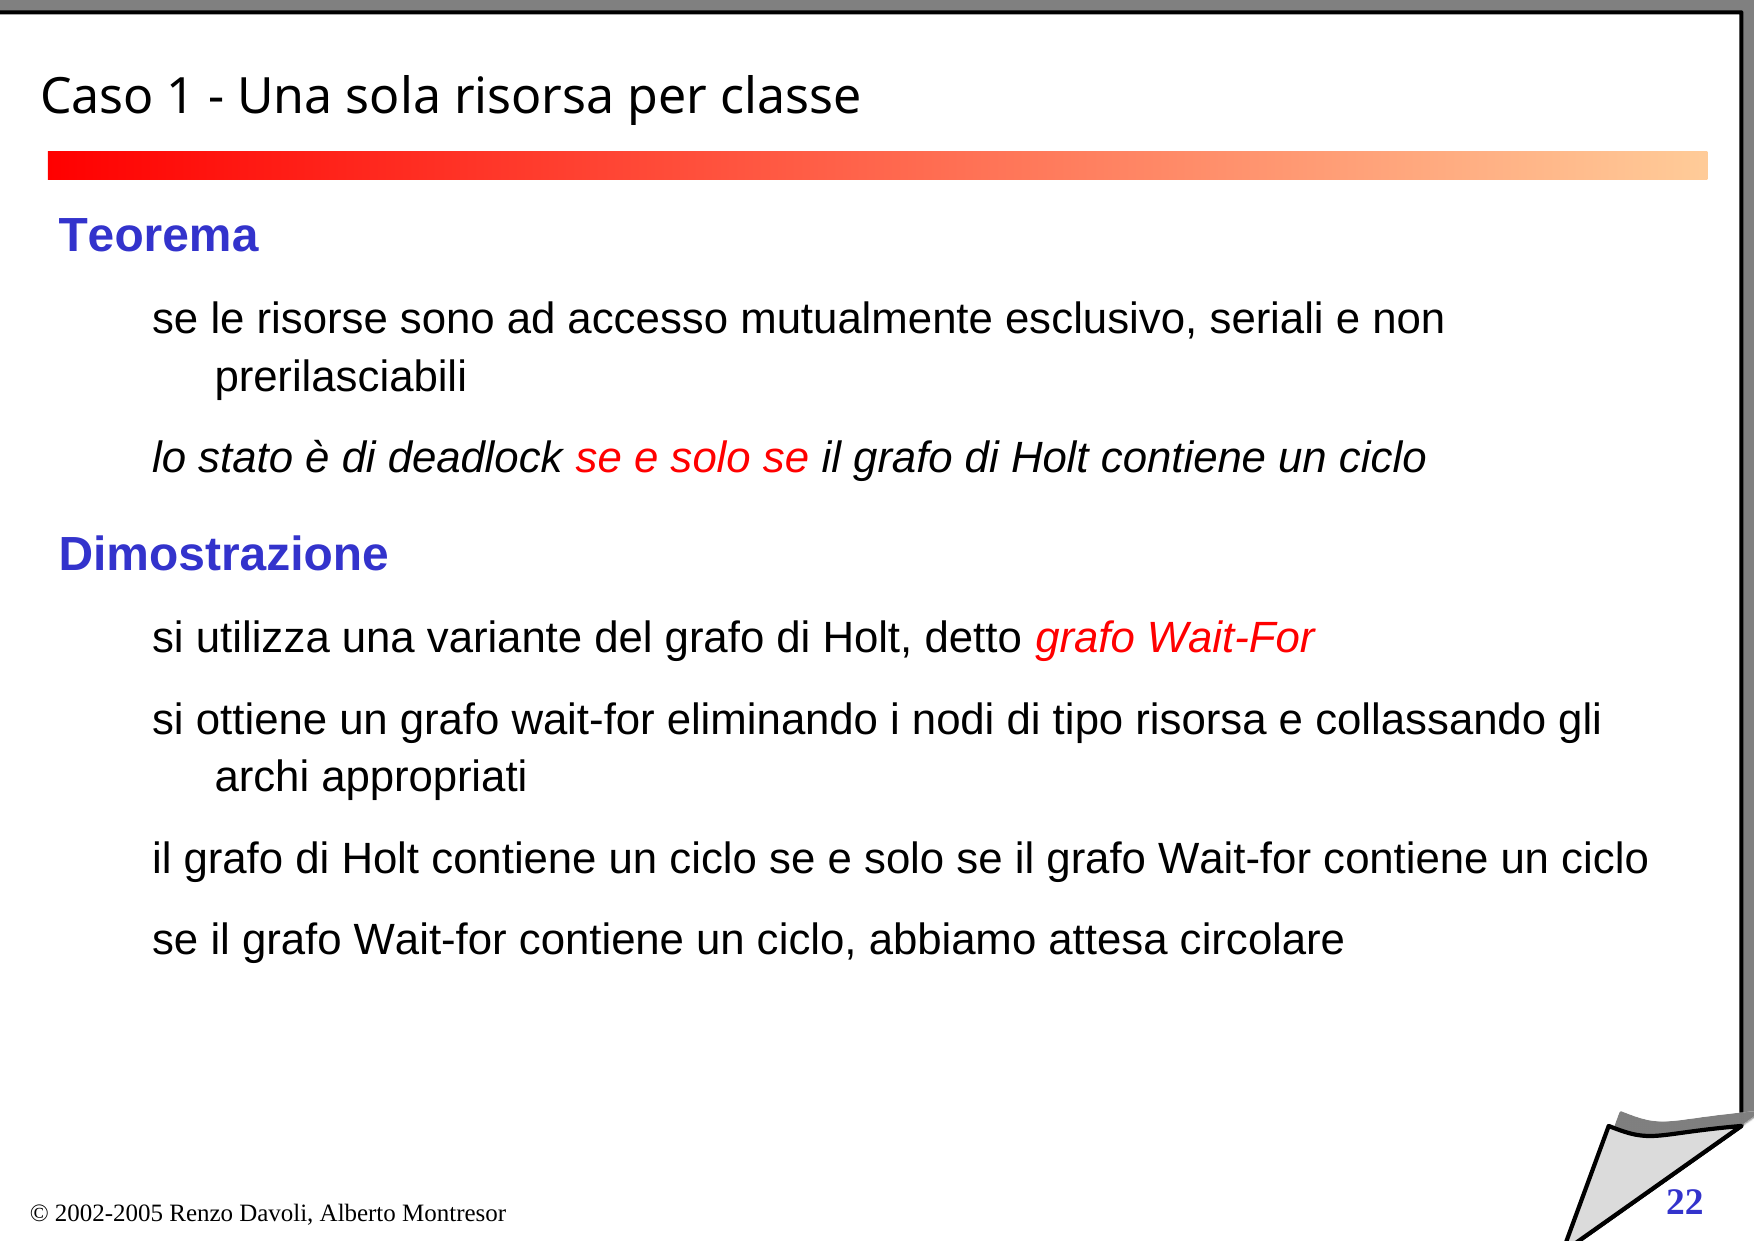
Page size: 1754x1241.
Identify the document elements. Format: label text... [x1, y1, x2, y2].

list Teorema se le risorse sono ad accesso mutualmente esclusivo, seriali e non prerilasciabili lo stato è di deadlock se e solo se il grafo di Holt contiene un ciclo Dimostrazione si utilizza una variante del grafo di Holt, detto grafo Wait-For si ottiene un grafo wait-for eliminando i nodi di tipo risorsa e collassando gli archi appropriati il grafo di Holt contiene un ciclo se e solo se il grafo Wait-for contiene un ciclo se il grafo Wait-for contiene un ciclo, abbiamo attesa circolare [58, 206, 1696, 1166]
text_box q [750, 152, 754, 179]
title Caso 1 - Una sola risorsa per classe [40, 49, 1714, 144]
